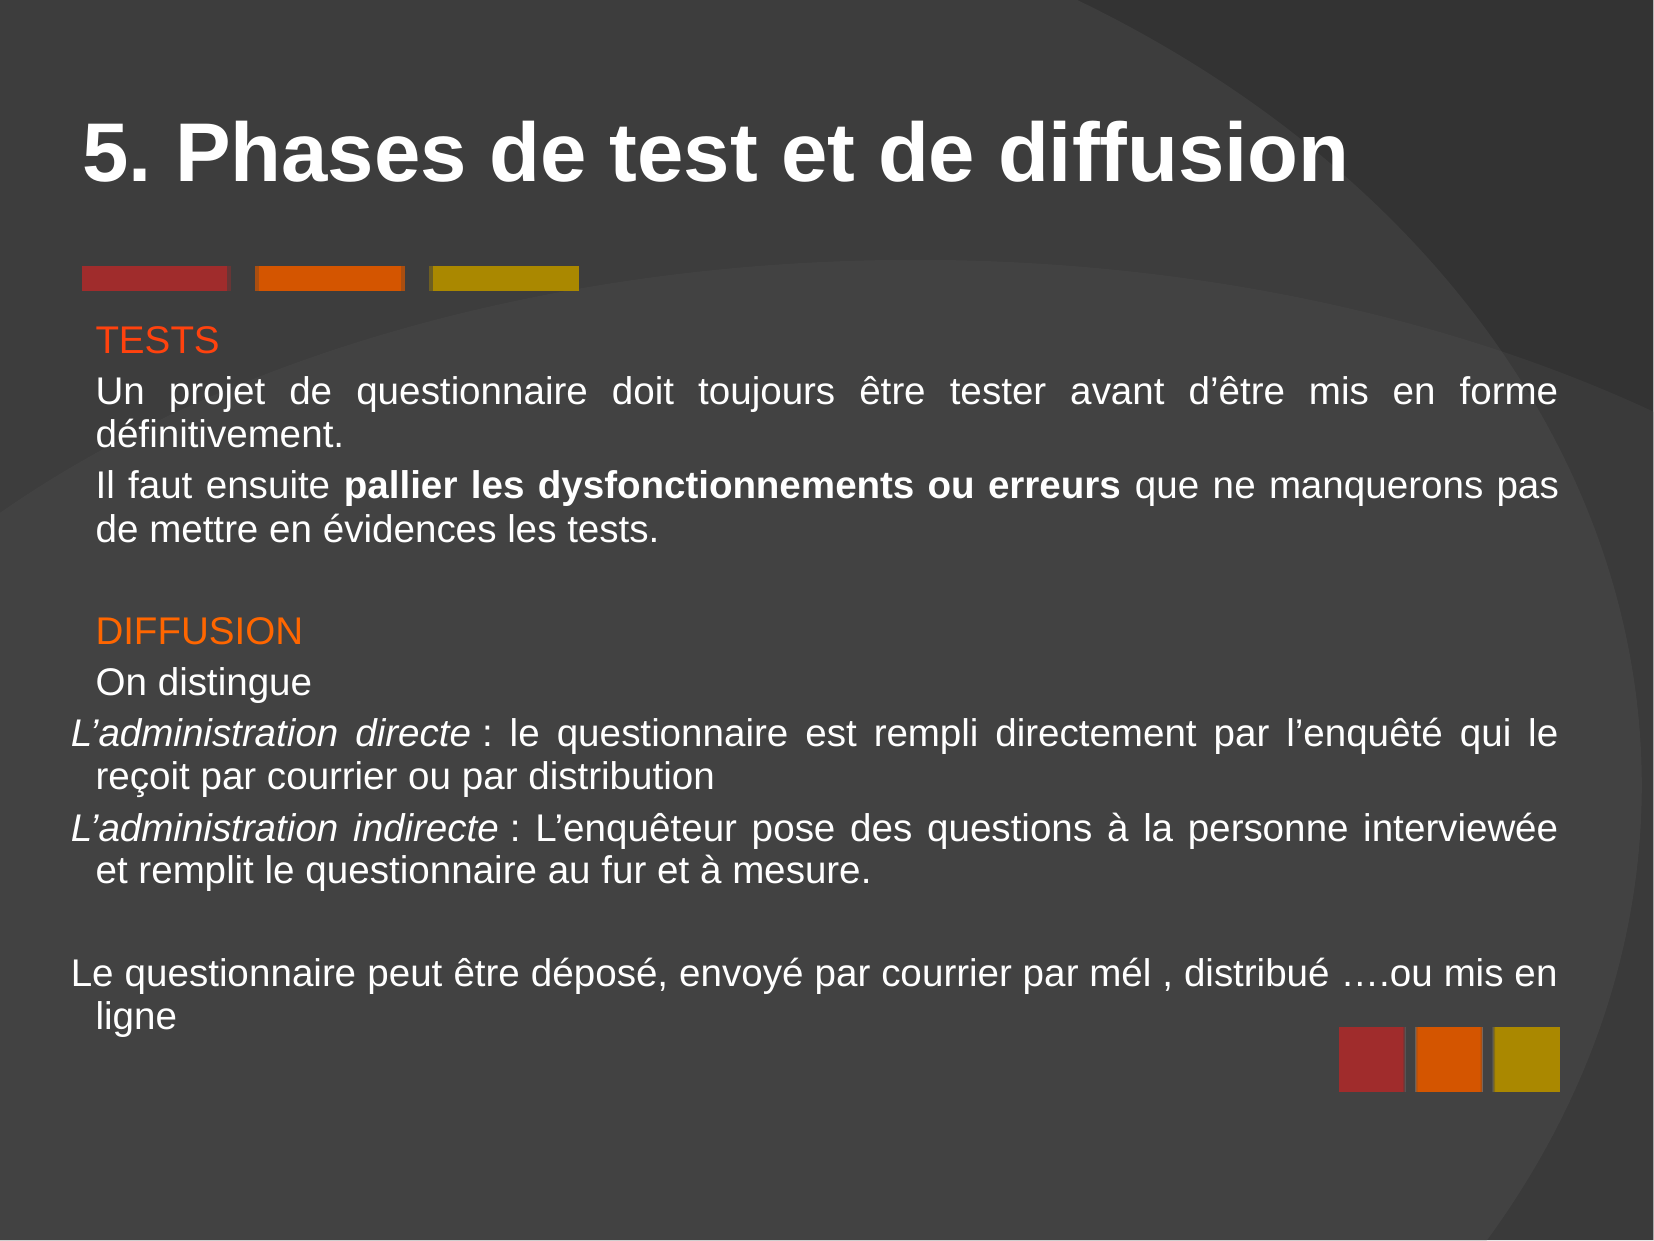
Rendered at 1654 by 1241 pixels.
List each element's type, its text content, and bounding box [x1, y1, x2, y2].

picture [82, 266, 579, 291]
title 5. Phases de test et de diffusion [82, 49, 1571, 257]
list TESTS Un projet de questionnaire doit toujours être tester avant d’être mis en forme définitivement. Il faut ensuite pallier les dysfonctionnements ou erreurs que ne manquerons pas de mettre en évidences les tests. DIFFUSION On distingue L’administration directe : le questionnaire est rempli directement par l’enquêté qui le reçoit par courrier ou par distribution L’administration indirecte : L’enquêteur pose des questions à la personne interviewée et remplit le questionnaire au fur et à mesure. Le questionnaire peut être déposé, envoyé par courrier par mél , distribué ….ou mis en ligne [70, 318, 1560, 1039]
picture [1339, 1039, 1560, 1092]
